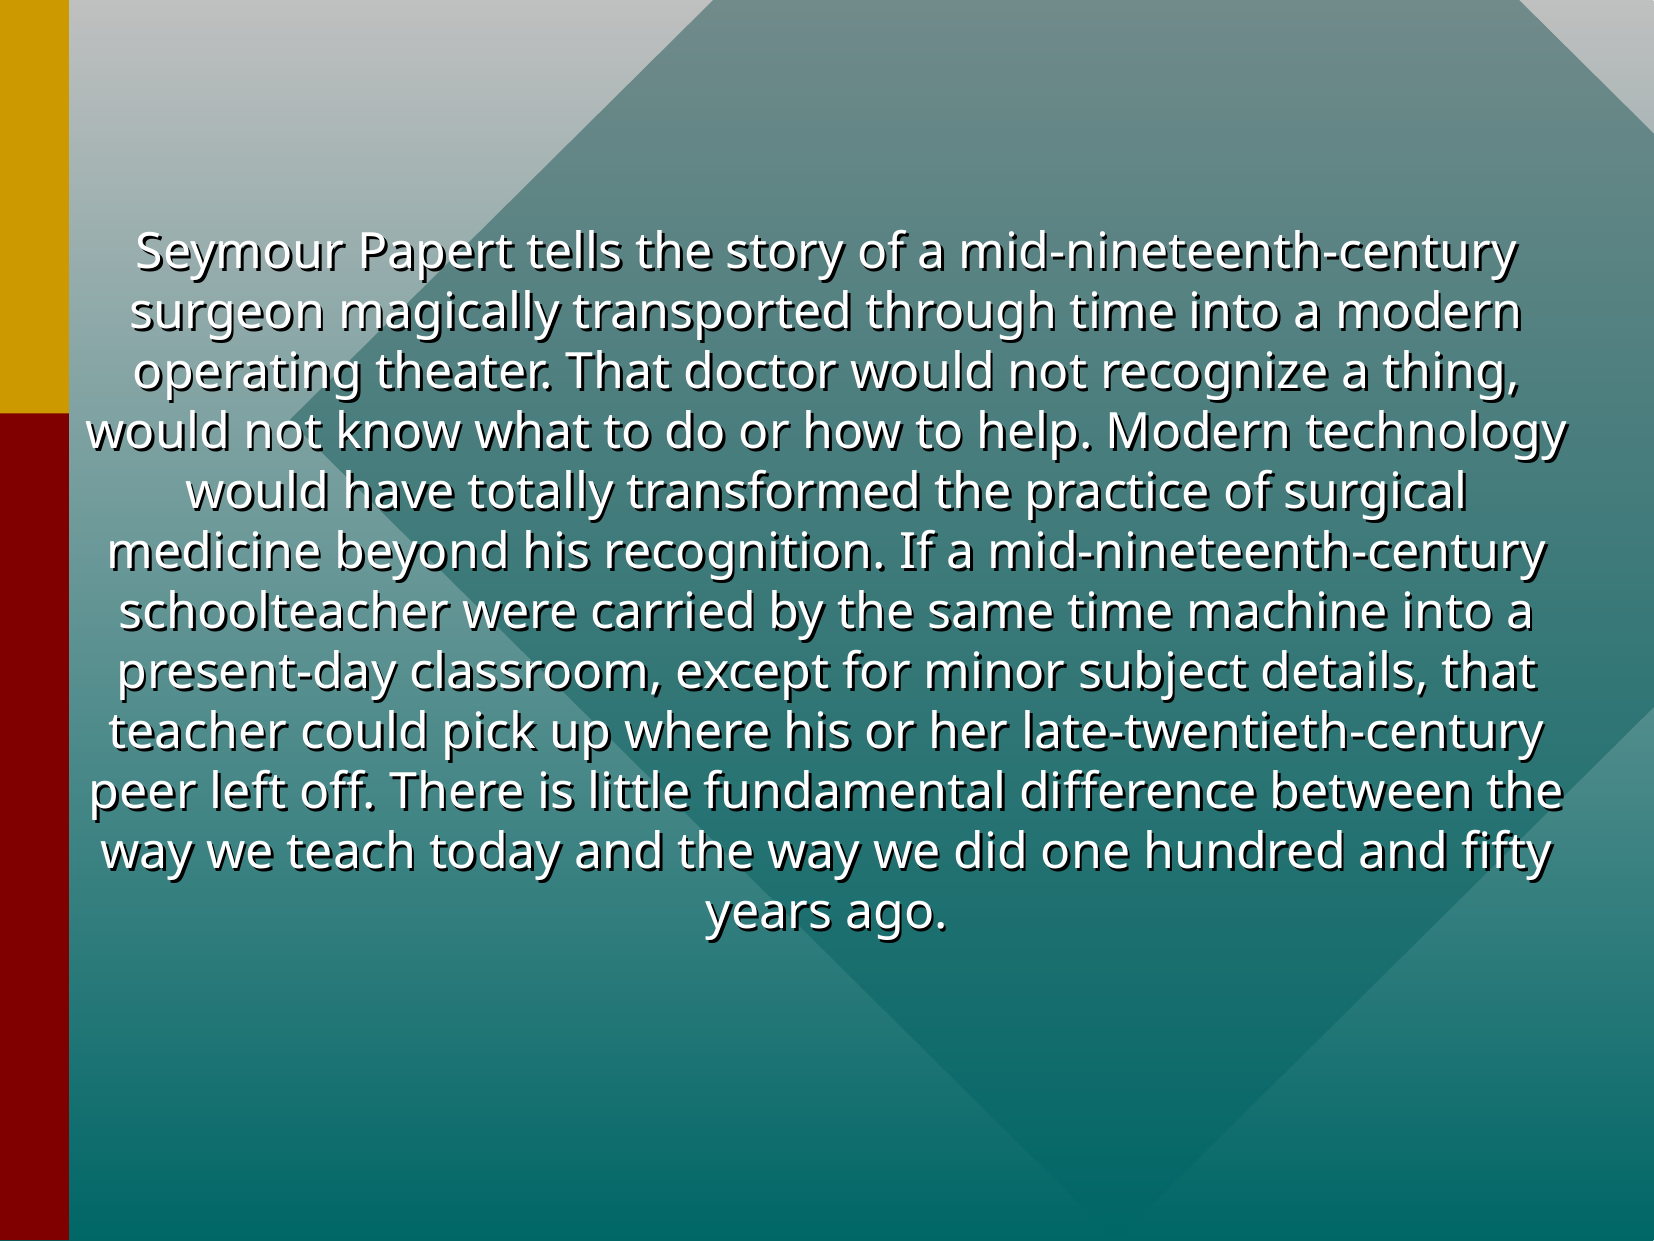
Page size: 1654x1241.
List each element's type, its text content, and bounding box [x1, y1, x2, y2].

subtitle Seymour Papert tells the story of a mid-nineteenth-century surgeon magically transported through time into a modern operating theater. That doctor would not recognize a thing, would not know what to do or how to help. Modern technology would have totally transformed the practice of surgical medicine beyond his recognition. If a mid-nineteenth-century schoolteacher were carried by the same time machine into a present-day classroom, except for minor subject details, that teacher could pick up where his or her late-twentieth-century peer left off. There is little fundamental difference between the way we teach today and the way we did one hundred and fifty years ago. [82, 49, 1571, 1109]
